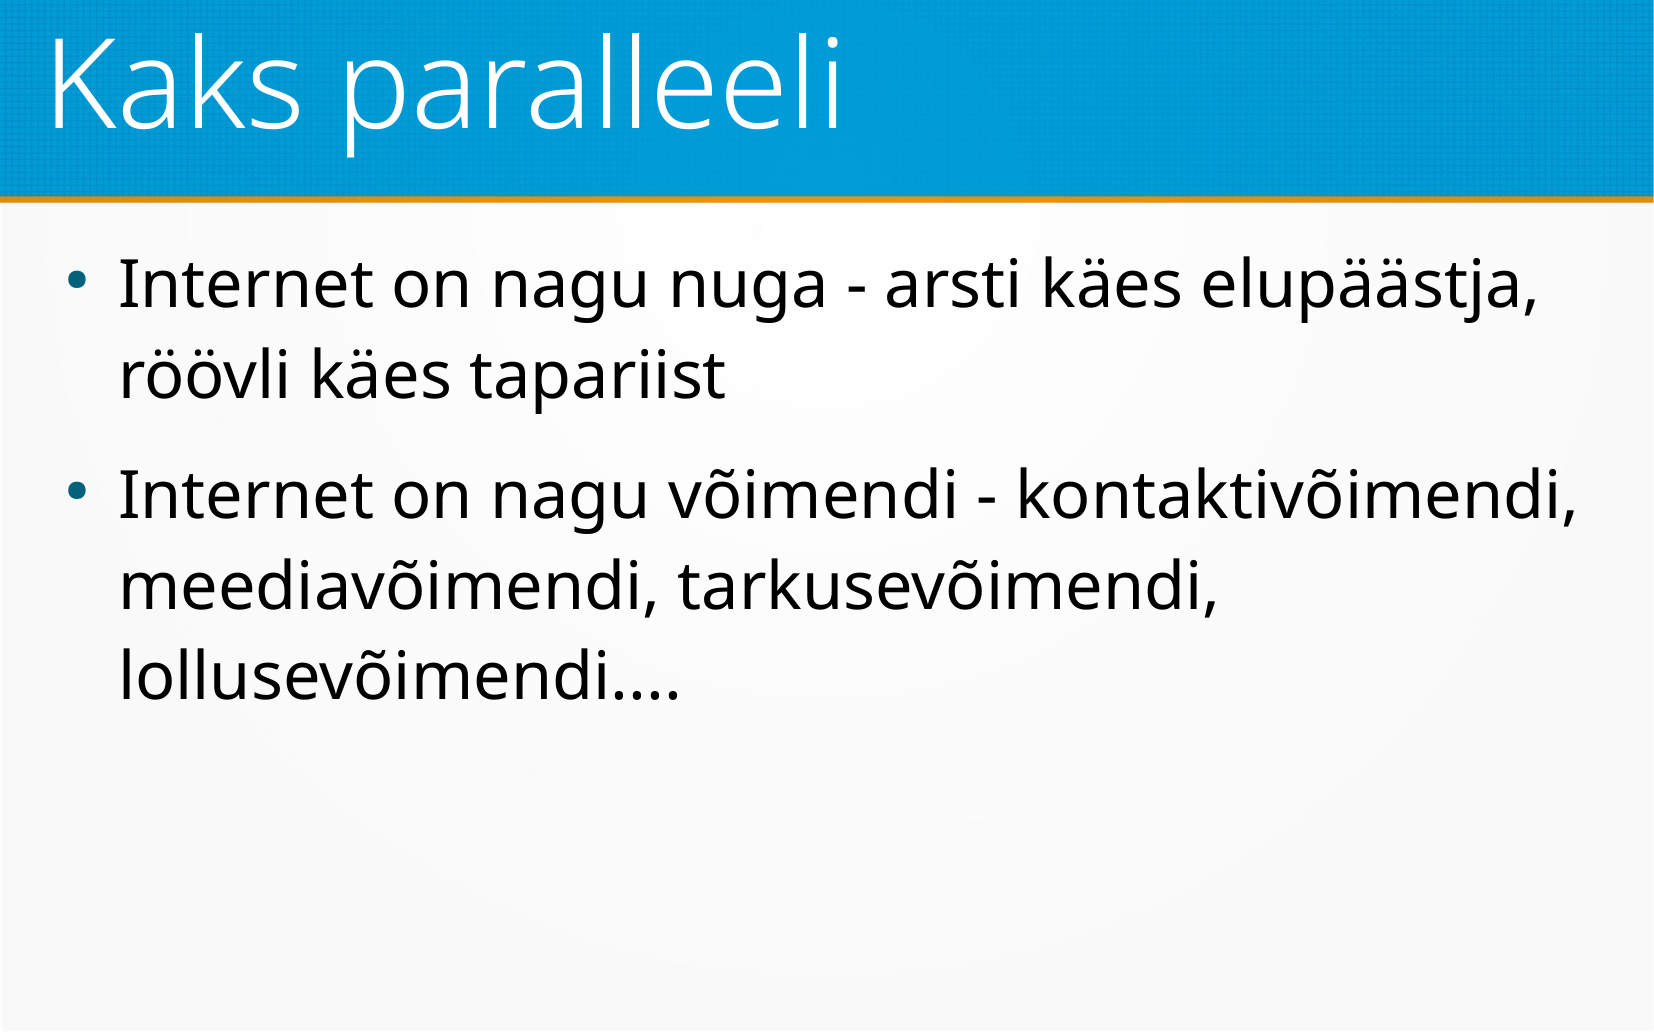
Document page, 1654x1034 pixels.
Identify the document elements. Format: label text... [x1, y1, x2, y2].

list Internet on nagu nuga - arsti käes elupäästja, röövli käes tapariist Internet on nagu võimendi - kontaktivõimendi, meediavõimendi, tarkusevõimendi, lollusevõimendi.... [47, 236, 1607, 1002]
title Kaks paralleeli [43, 0, 1619, 166]
picture [0, 195, 1654, 1034]
